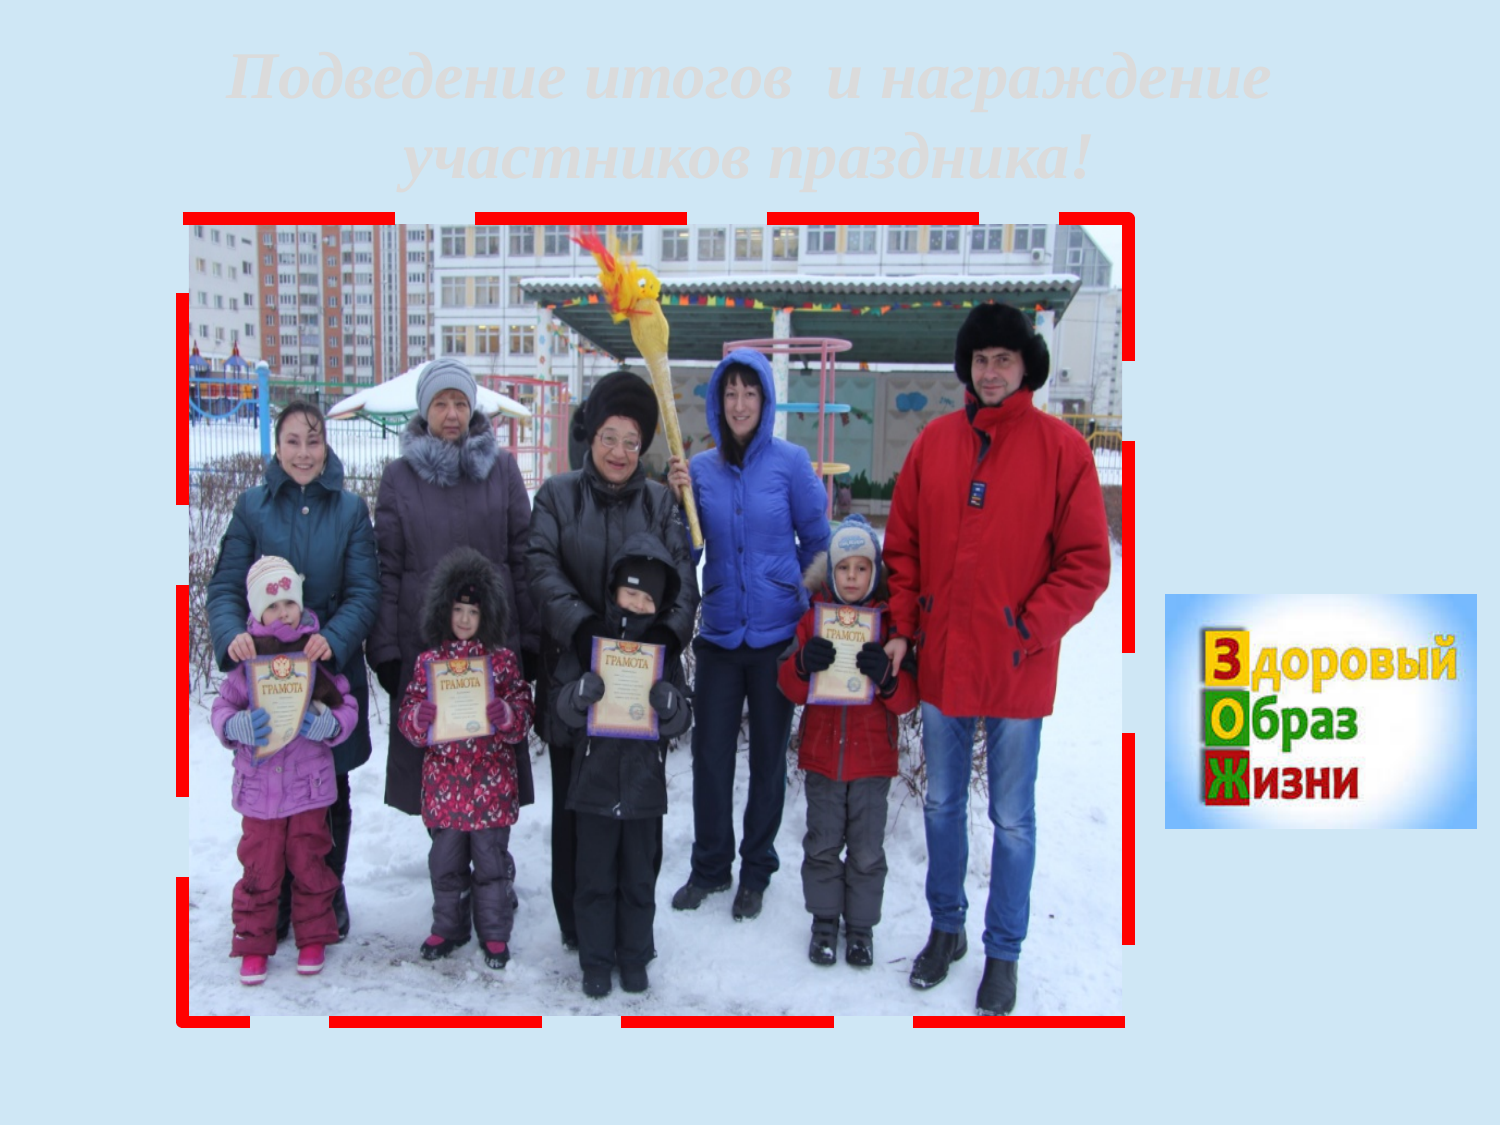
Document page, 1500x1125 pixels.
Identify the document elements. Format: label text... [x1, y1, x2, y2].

title Подведение итогов и награждение участников праздника! [75, 24, 1425, 225]
picture [1165, 594, 1477, 829]
picture [188, 224, 1123, 1016]
